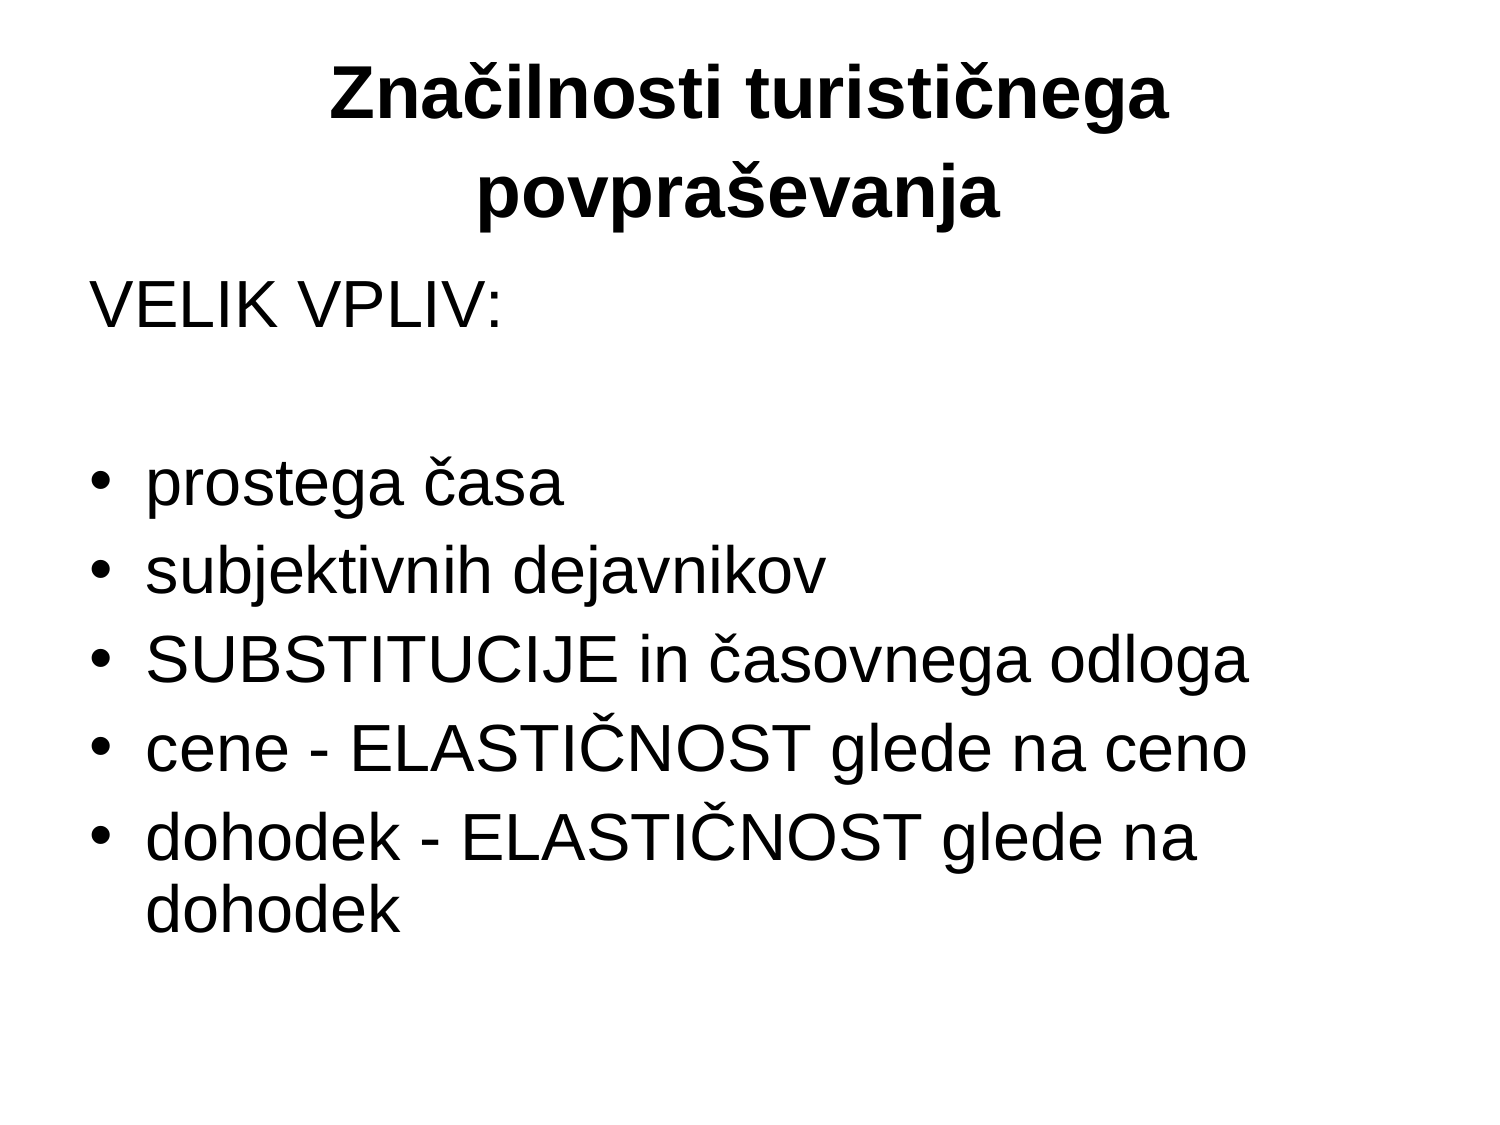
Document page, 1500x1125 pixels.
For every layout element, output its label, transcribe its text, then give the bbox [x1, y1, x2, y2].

title Značilnosti turističnega povpraševanja [75, 36, 1426, 242]
list VELIK VPLIV: prostega časa subjektivnih dejavnikov SUBSTITUCIJE in časovnega odloga cene - ELASTIČNOST glede na ceno dohodek - ELASTIČNOST glede na dohodek [75, 262, 1426, 1006]
